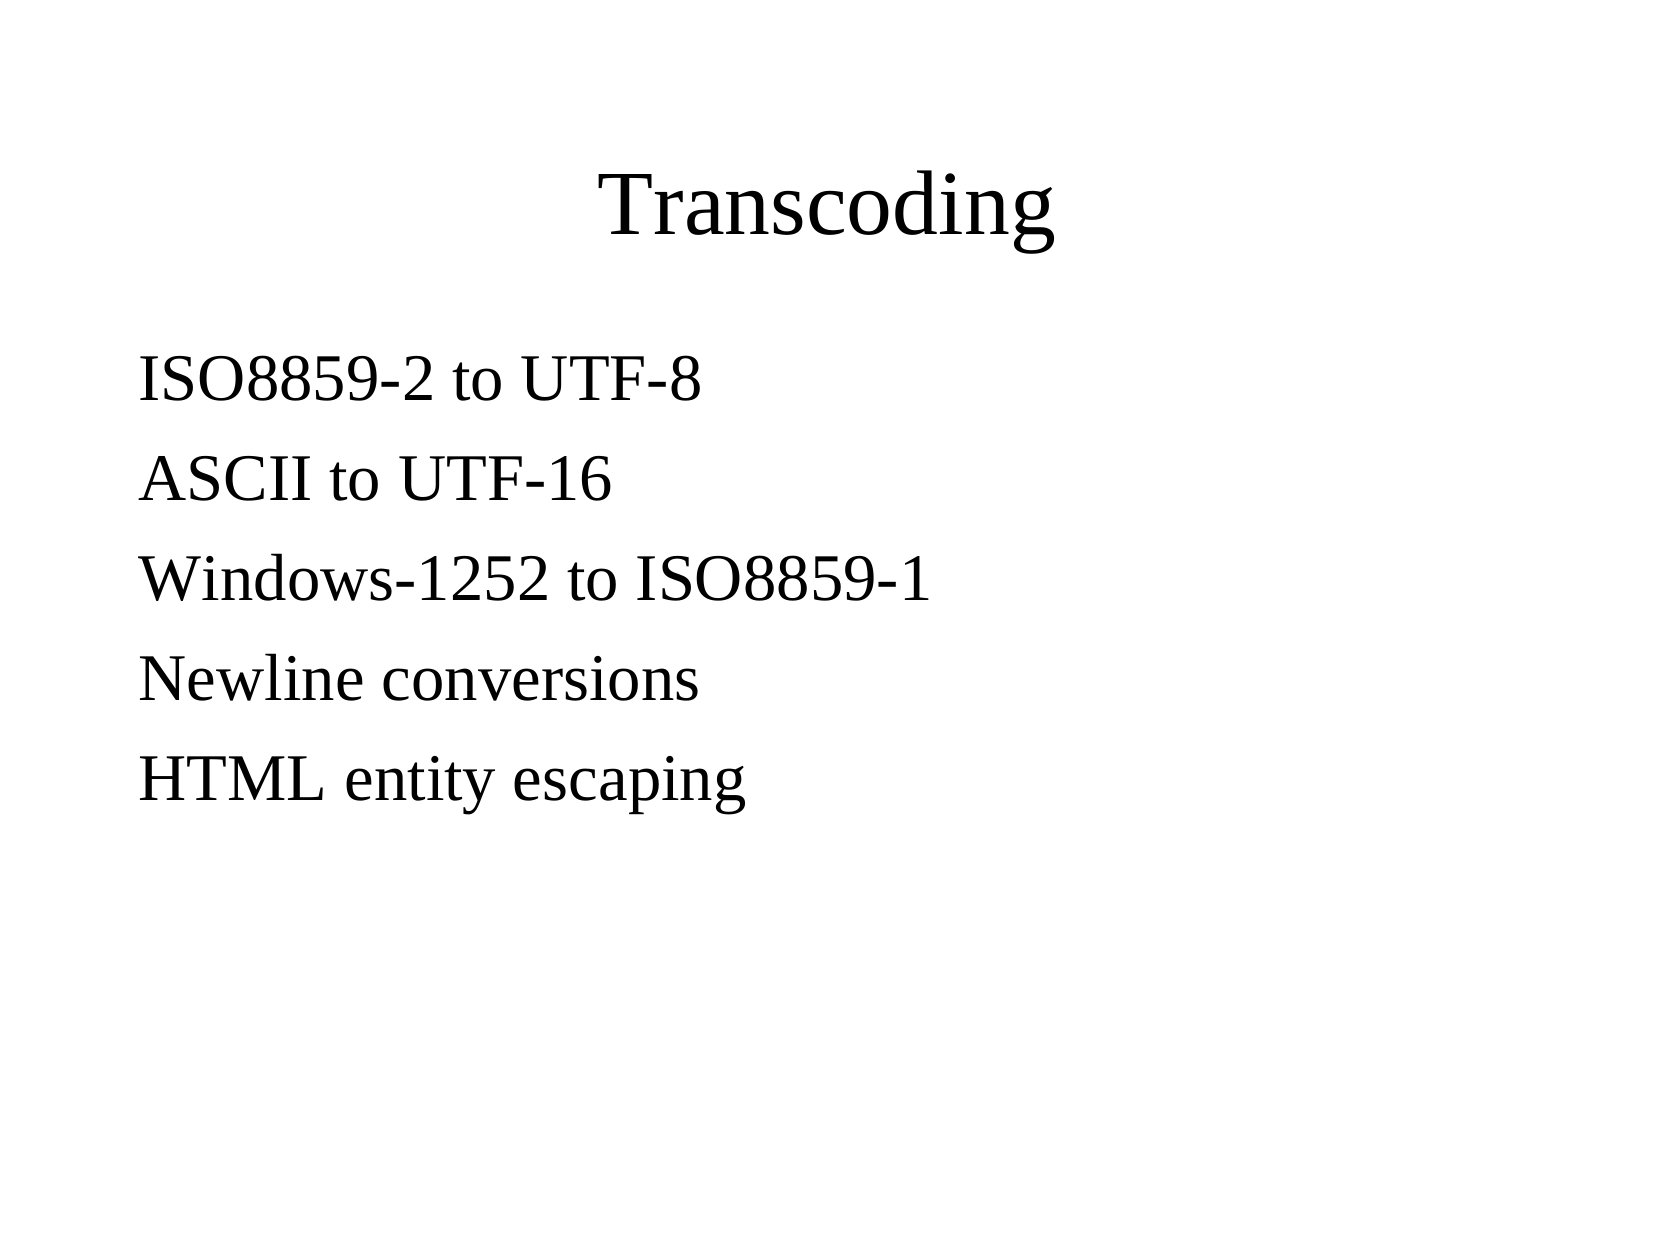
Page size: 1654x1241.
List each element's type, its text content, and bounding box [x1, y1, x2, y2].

list ISO8859-2 to UTF-8 ASCII to UTF-16 Windows-1252 to ISO8859-1 Newline conversions HTML entity escaping [121, 344, 1534, 1126]
title Transcoding [121, 102, 1534, 310]
